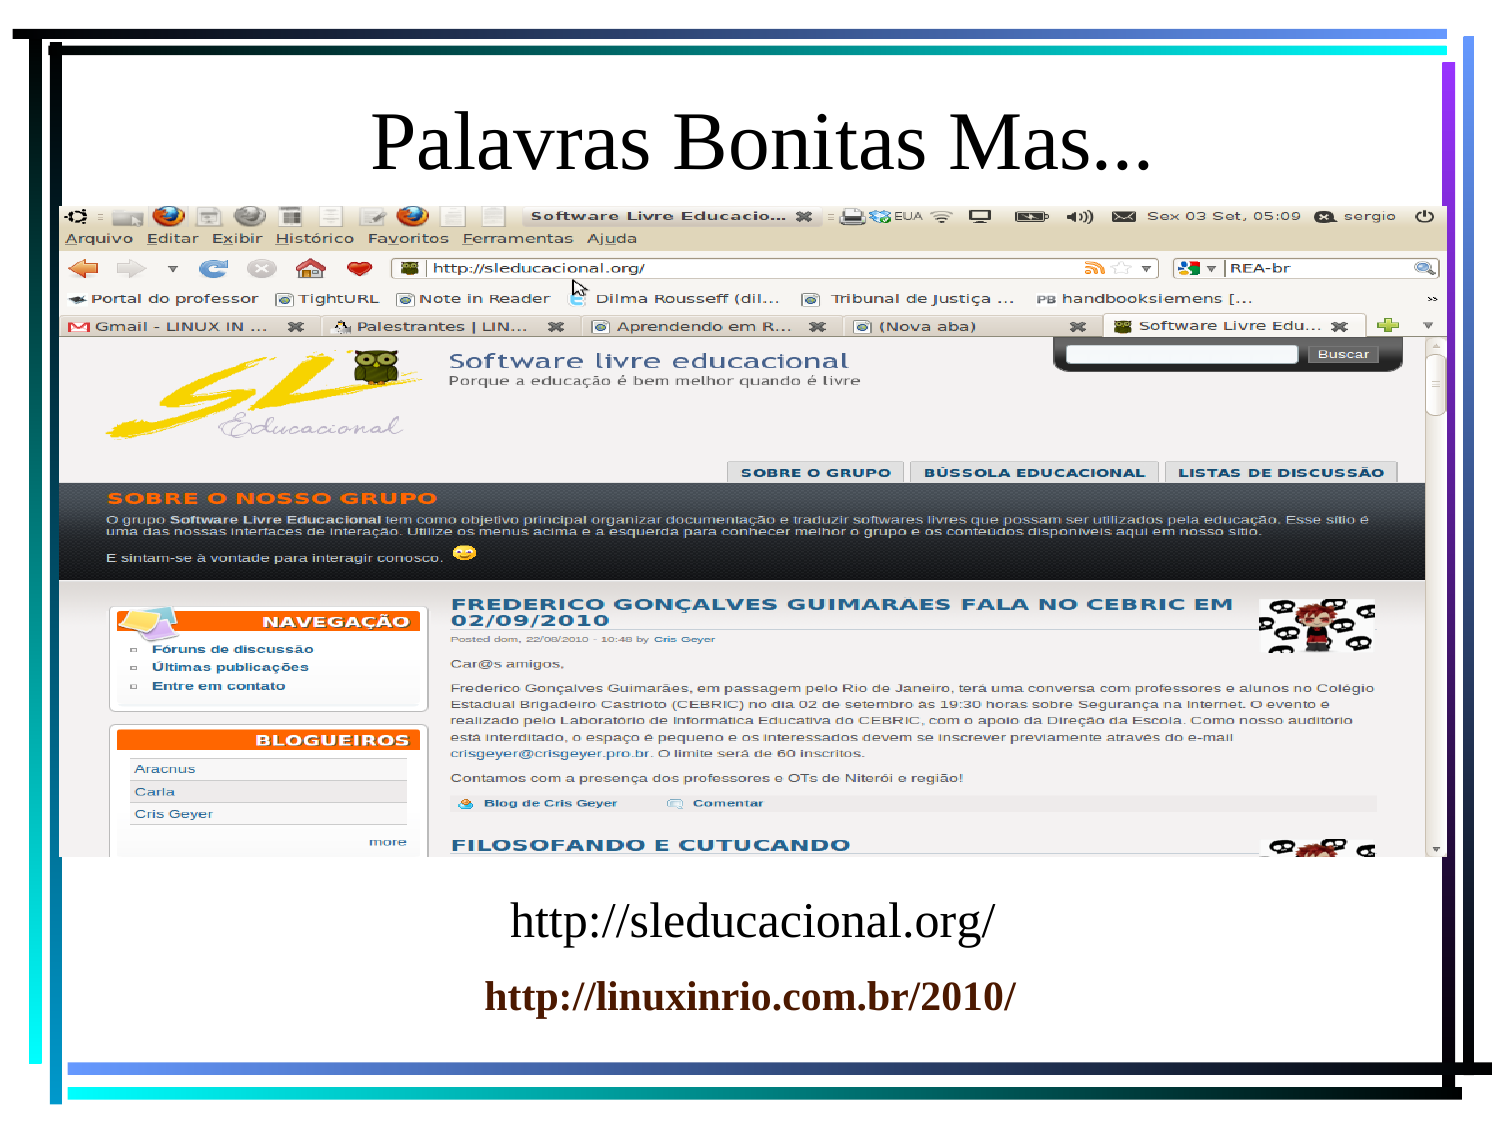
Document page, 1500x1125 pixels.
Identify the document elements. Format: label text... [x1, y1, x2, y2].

text_box http://linuxinrio.com.br/2010/ [419, 957, 1032, 1029]
picture [0, 0, 1500, 1125]
title Palavras Bonitas Mas... [125, 87, 1401, 206]
text_box http://sleducacional.org/ [472, 885, 1034, 956]
